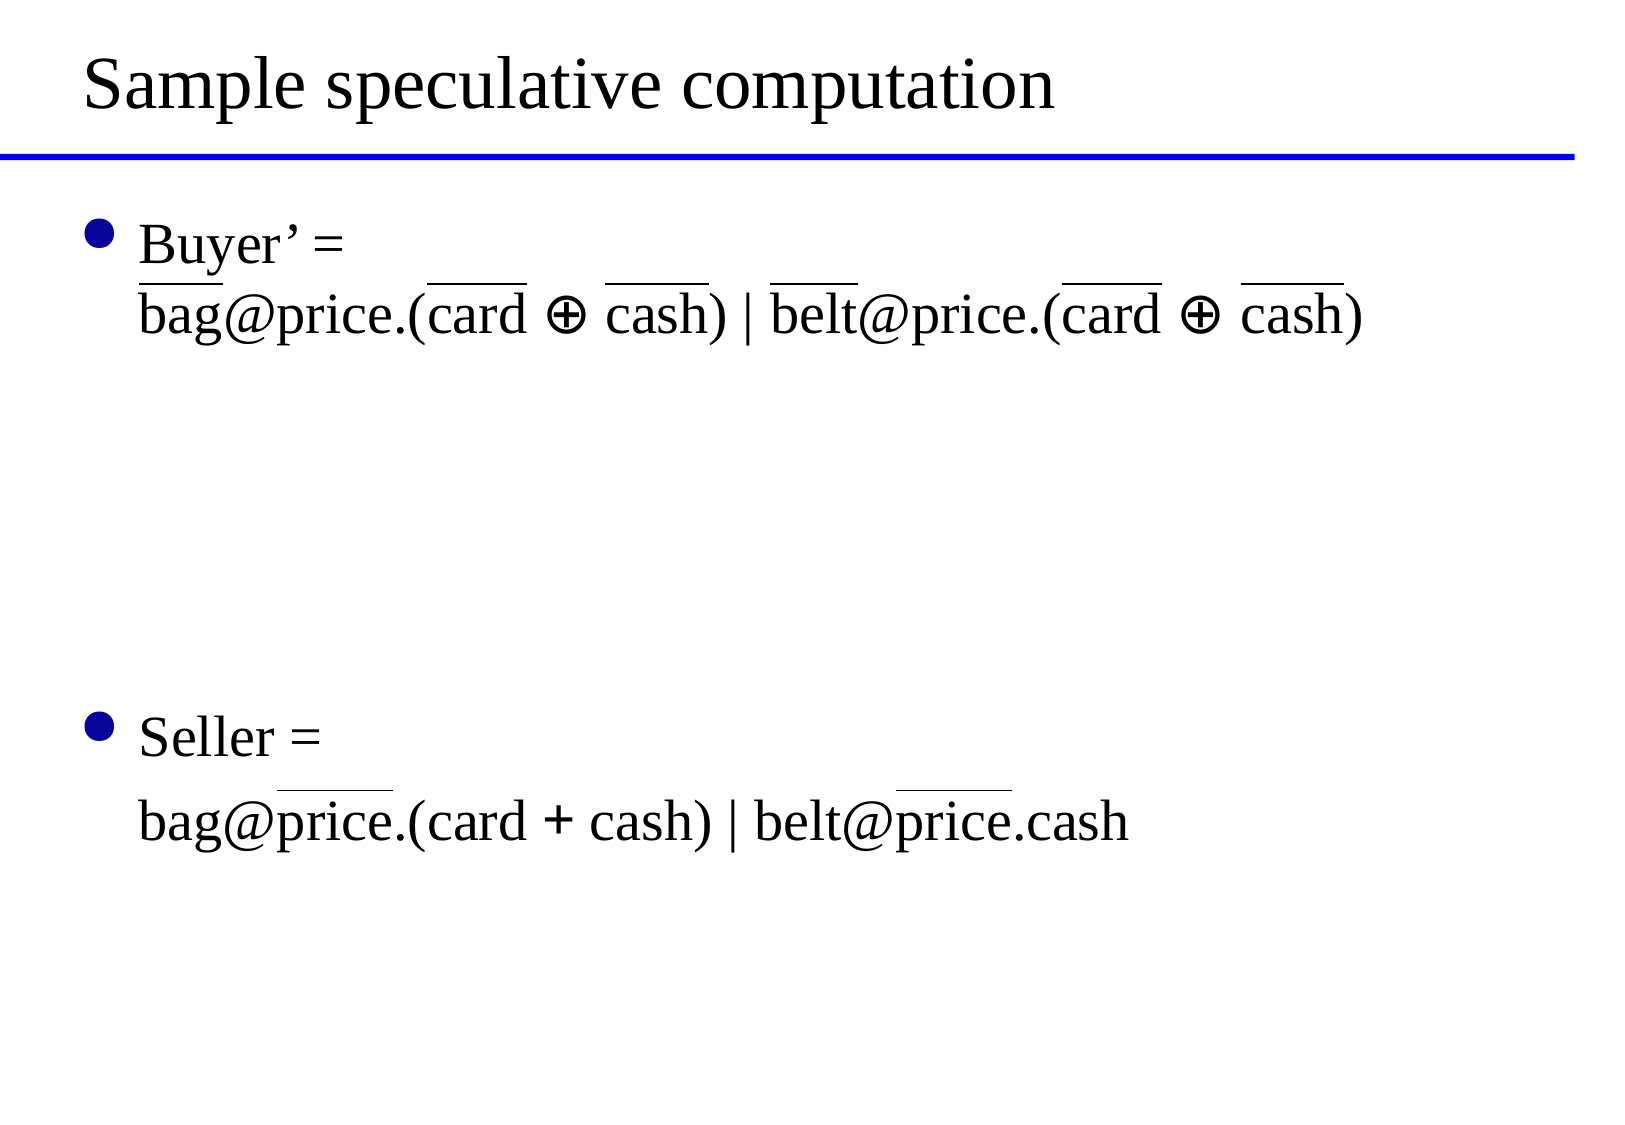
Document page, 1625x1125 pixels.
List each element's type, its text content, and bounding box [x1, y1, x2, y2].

title Sample speculative computation [67, 27, 1544, 131]
list Buyer’ = bag@price.(card ⊕ cash) | belt@price.(card ⊕ cash) Seller = bag@price.(card + cash) | belt@price.cash [67, 198, 1478, 1061]
